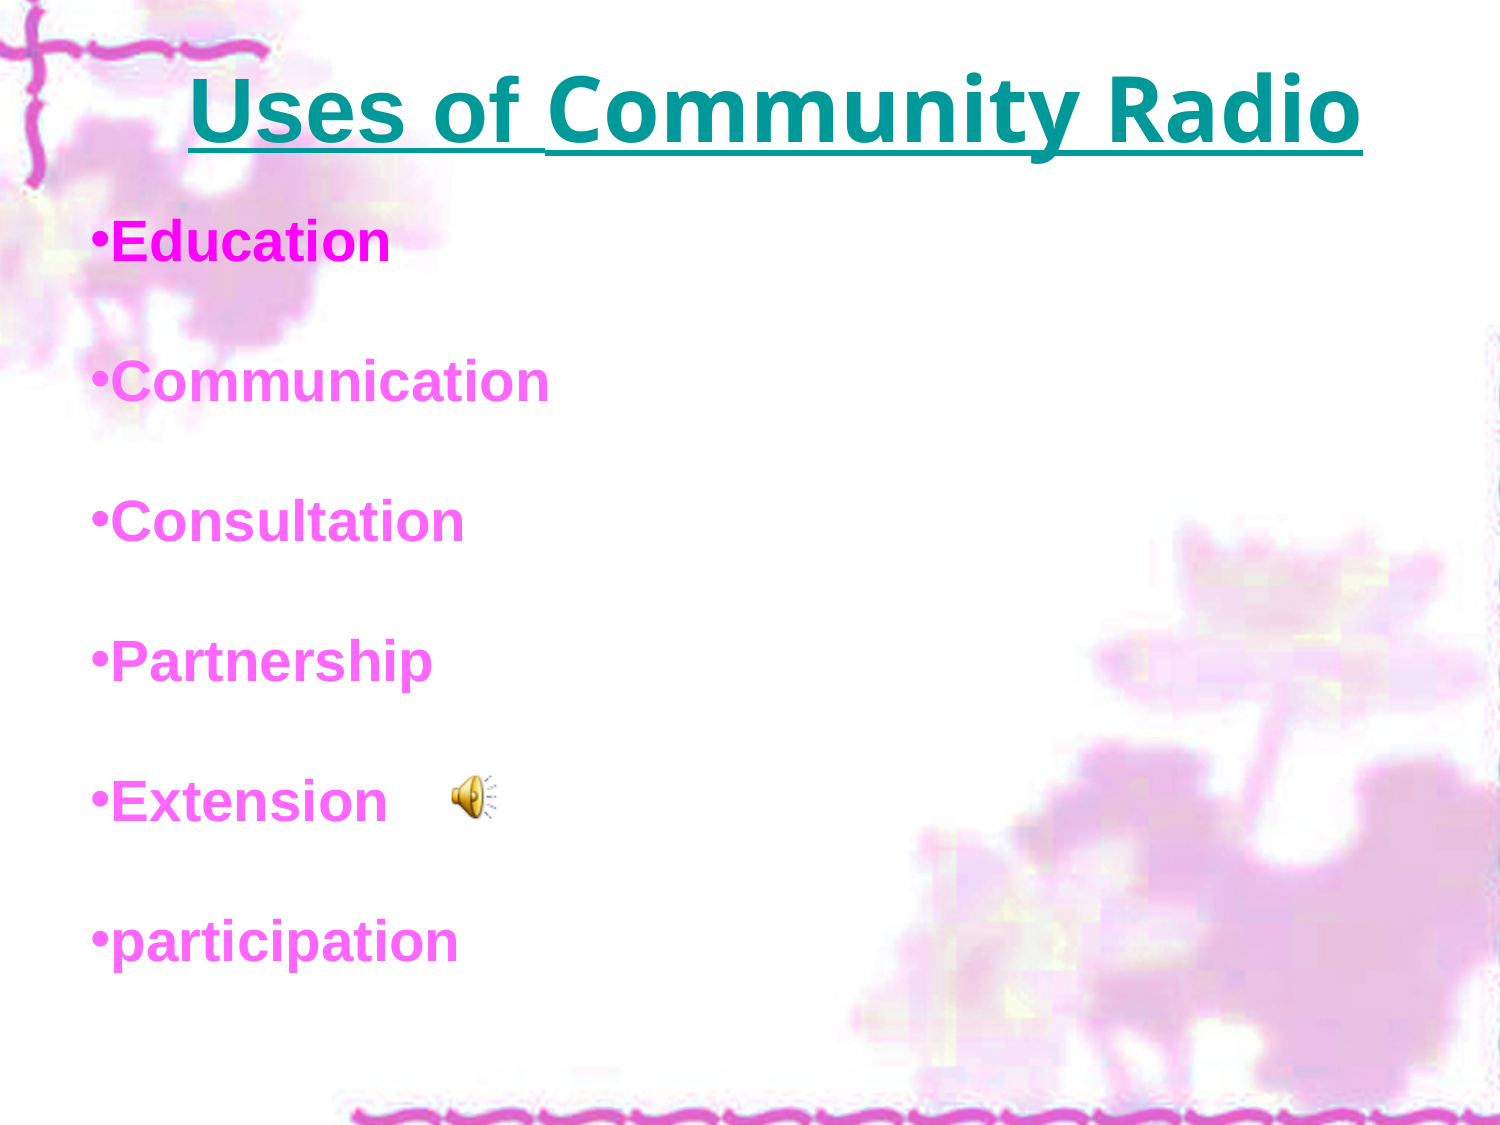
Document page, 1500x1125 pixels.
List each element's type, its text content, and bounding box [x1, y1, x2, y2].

picture [0, 0, 1500, 1125]
title Uses of Community Radio [112, 12, 1463, 201]
text_box Education Communication Consultation Partnership Extension participation [75, 195, 566, 1051]
